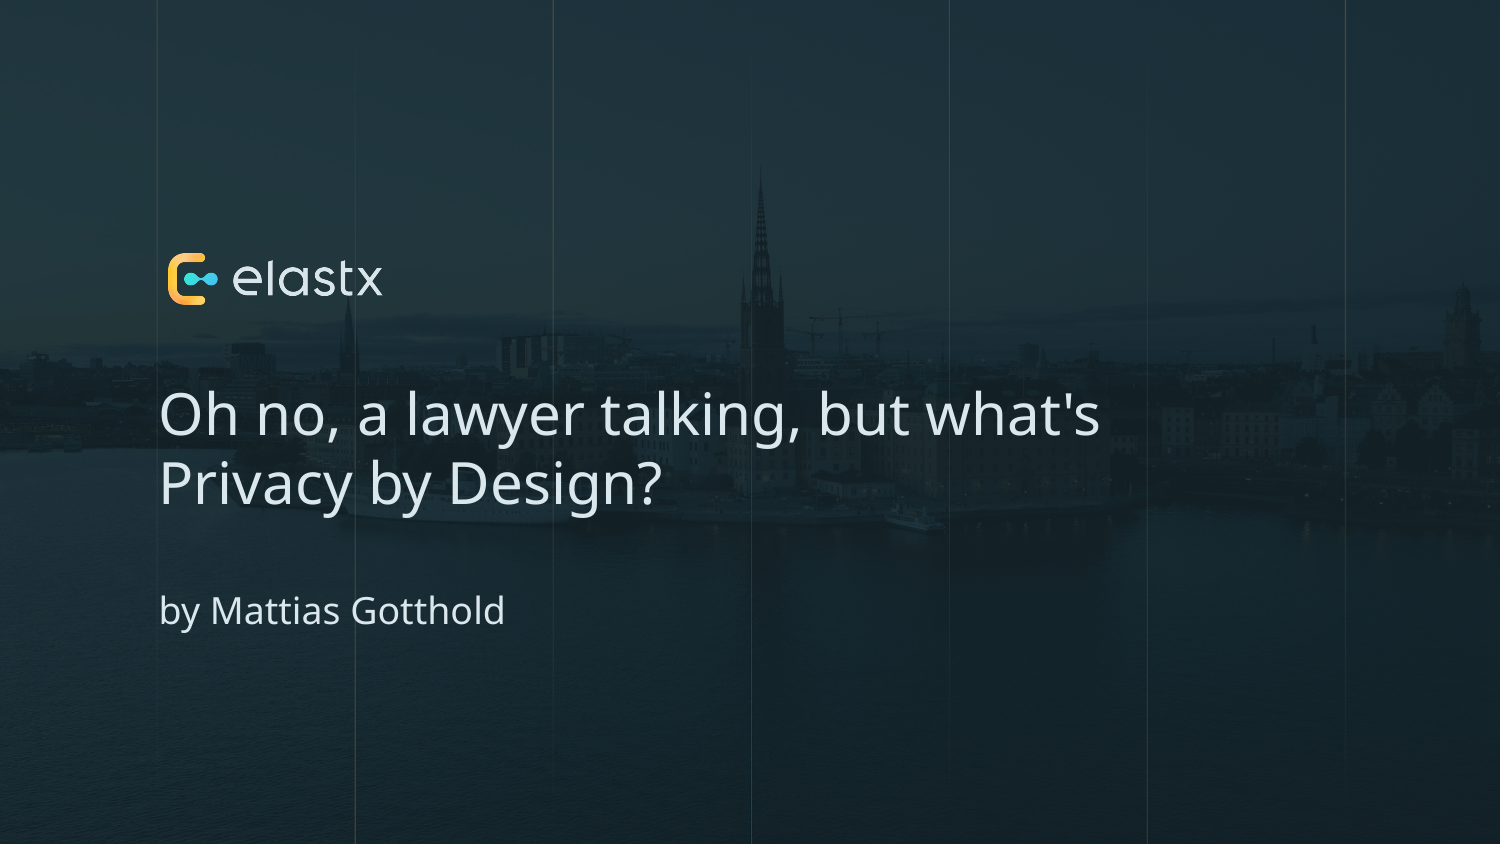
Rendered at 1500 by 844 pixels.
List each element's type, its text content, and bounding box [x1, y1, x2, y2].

text_box Oh no, a lawyer talking, but what's Privacy by Design? by Mattias Gotthold [143, 361, 1211, 591]
picture [0, 0, 1500, 844]
